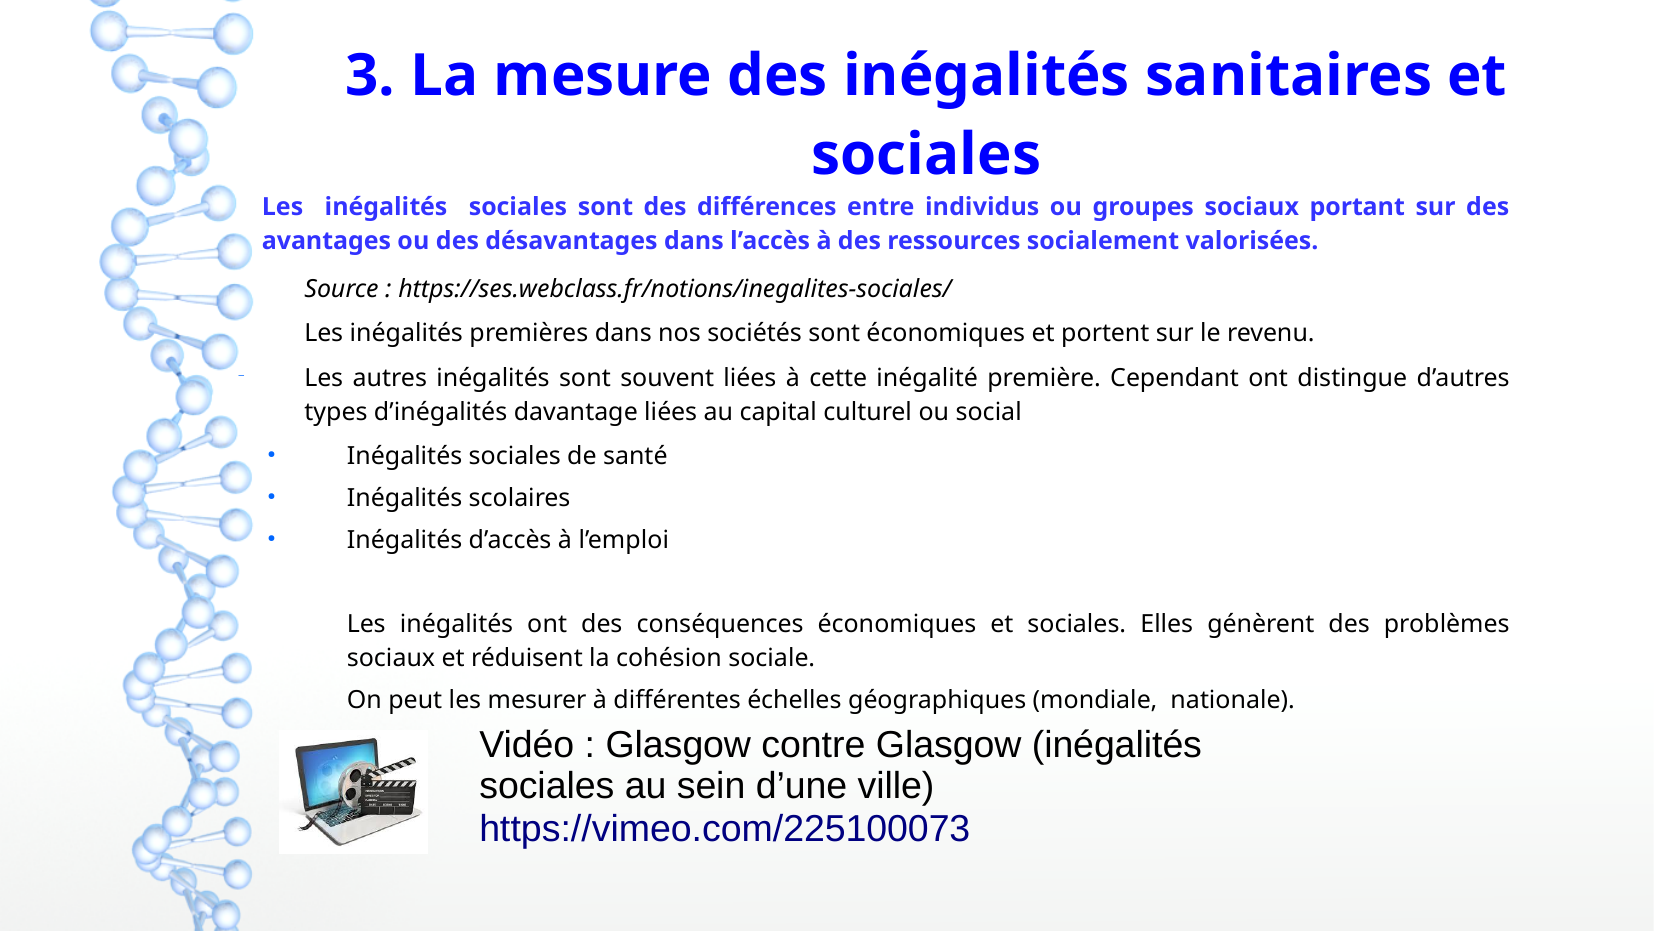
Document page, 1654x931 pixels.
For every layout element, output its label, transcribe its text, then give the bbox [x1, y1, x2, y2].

picture [0, 0, 1654, 931]
title 3. La mesure des inégalités sanitaires et sociales [249, 35, 1604, 189]
text_box Vidéo : Glasgow contre Glasgow (inégalités sociales au sein d’une ville) https://vimeo.com/225100073 [464, 715, 1359, 857]
list Les inégalités sociales sont des différences entre individus ou groupes sociaux portant sur des avantages ou des désavantages dans l’accès à des ressources socialement valorisées. Source : https://ses.webclass.fr/notions/inegalites-sociales/ Les inégalités premières dans nos sociétés sont économiques et portent sur le revenu. Les autres inégalités sont souvent liées à cette inégalité première. Cependant ont distingue d’autres types d’inégalités davantage liées au capital culturel ou social Inégalités sociales de santé Inégalités scolaires Inégalités d’accès à l’emploi Les inégalités ont des conséquences économiques et sociales. Elles génèrent des problèmes sociaux et réduisent la cohésion sociale. On peut les mesurer à différentes échelles géographiques (mondiale, nationale). [219, 188, 1512, 716]
